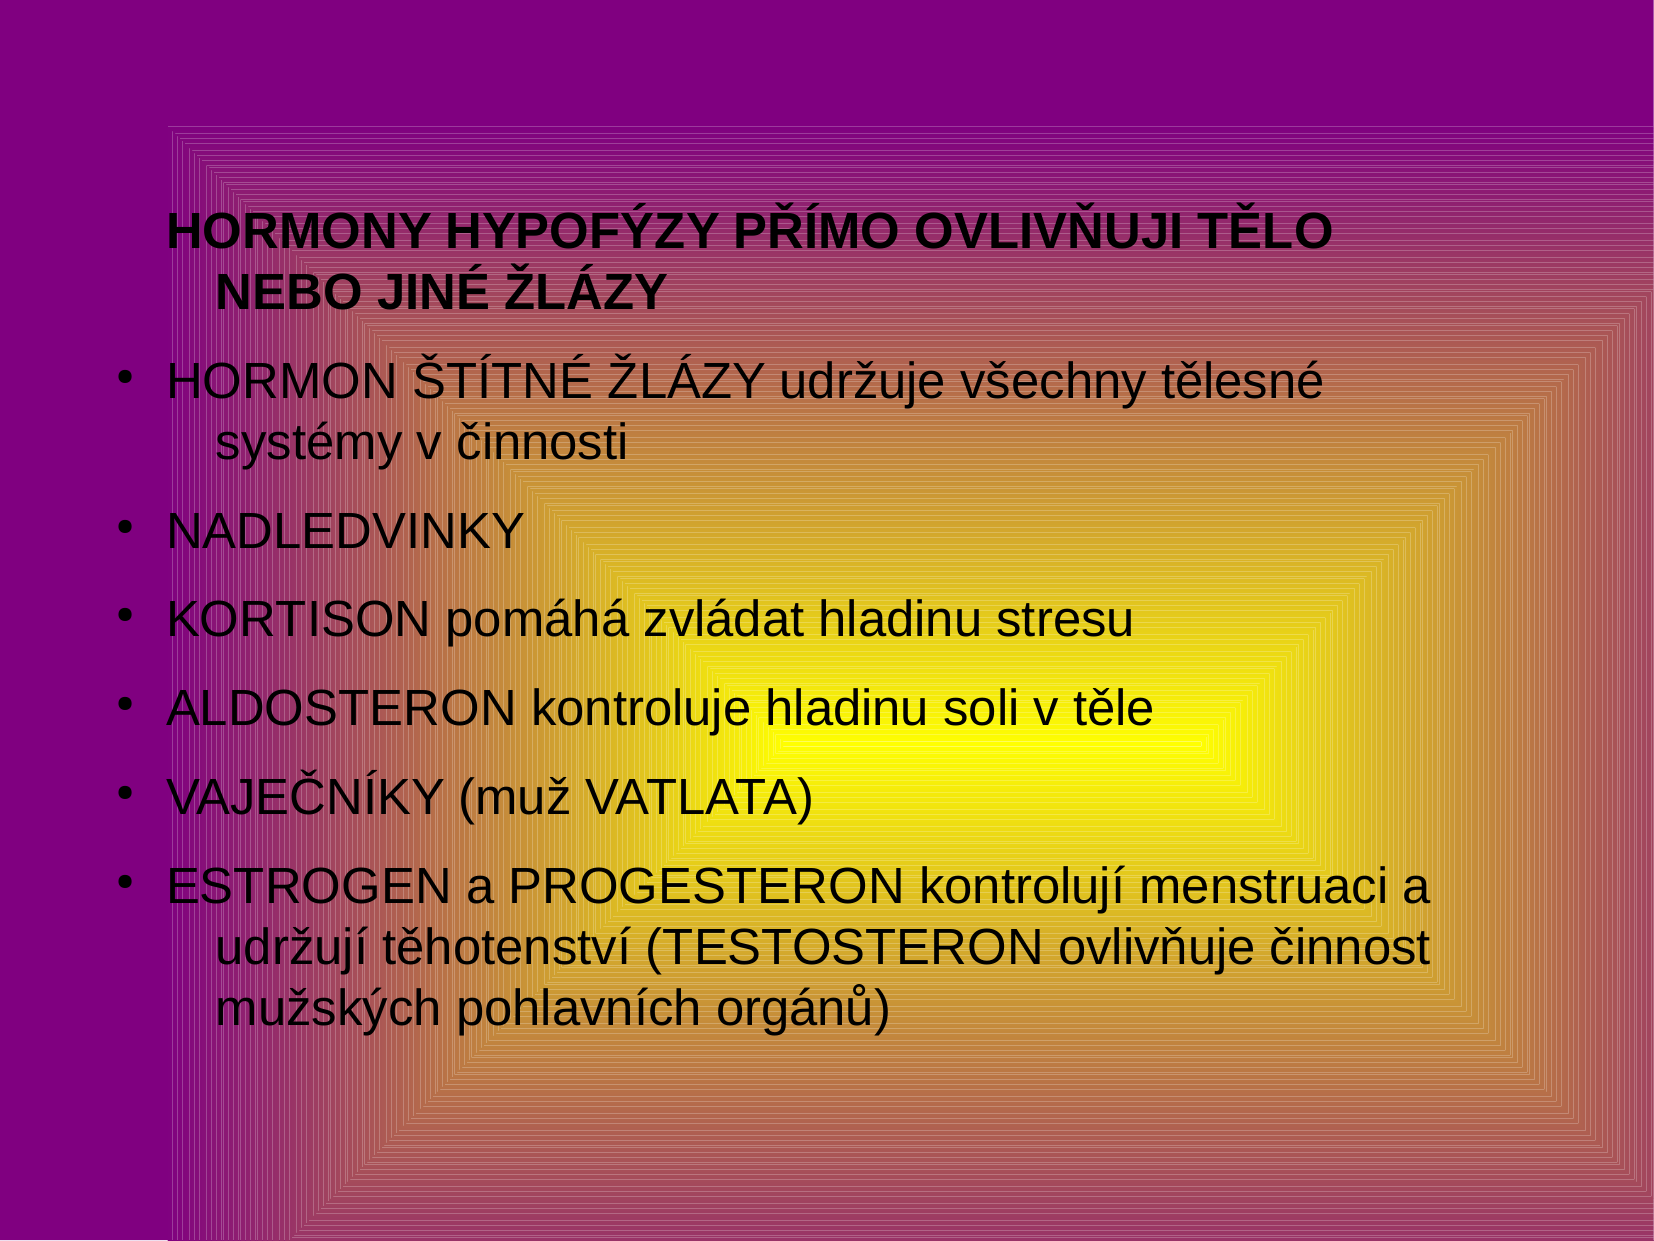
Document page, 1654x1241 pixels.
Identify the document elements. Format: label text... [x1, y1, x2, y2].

list HORMONY HYPOFÝZY PŘÍMO OVLIVŇUJI TĚLO NEBO JINÉ ŽLÁZY HORMON ŠTÍTNÉ ŽLÁZY udržuje všechny tělesné systémy v činnosti NADLEDVINKY KORTISON pomáhá zvládat hladinu stresu ALDOSTERON kontroluje hladinu soli v těle VAJEČNÍKY (muž VATLATA) ESTROGEN a PROGESTERON kontrolují menstruaci a udržují těhotenství (TESTOSTERON ovlivňuje činnost mužských pohlavních orgánů) [82, 197, 1447, 1043]
